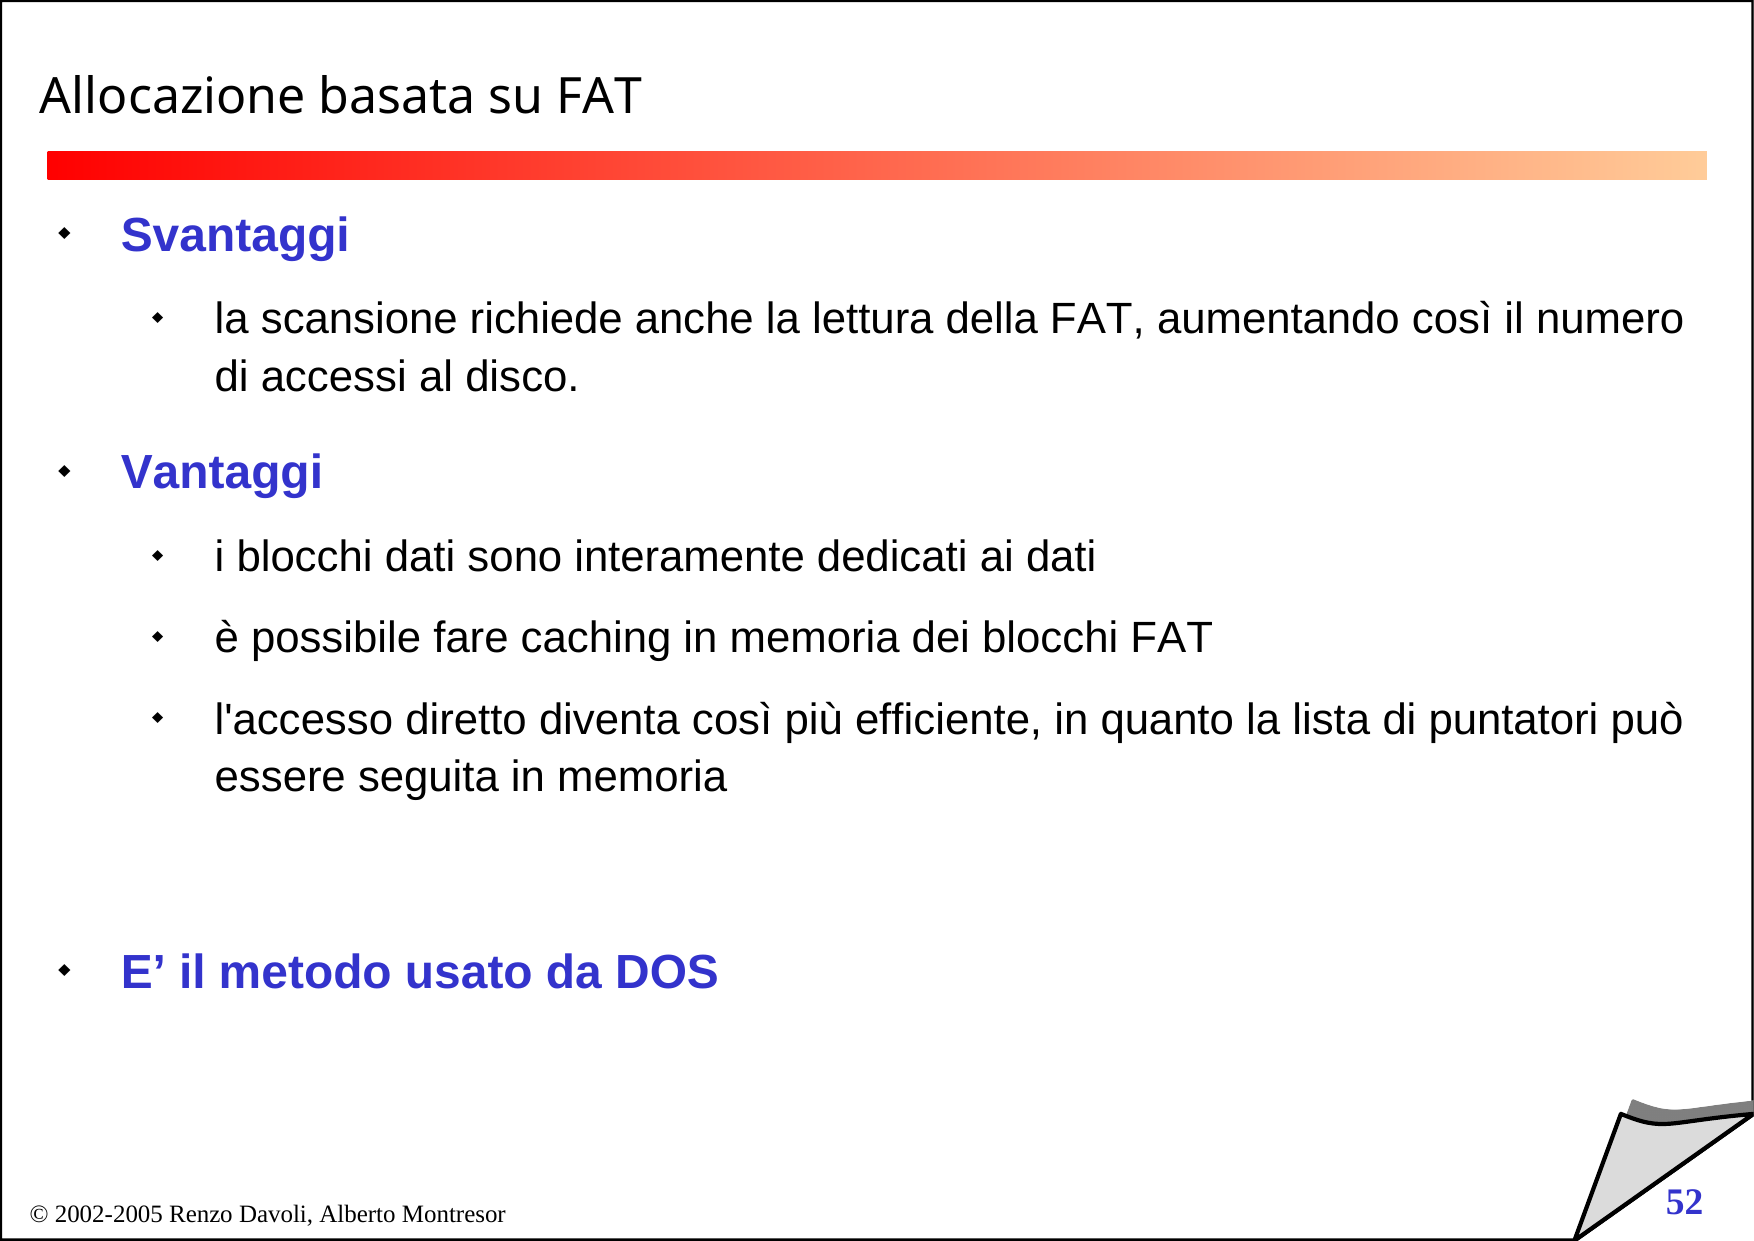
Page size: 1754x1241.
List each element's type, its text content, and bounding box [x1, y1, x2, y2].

title Allocazione basata su FAT [40, 49, 1713, 144]
text_box 9 [1469, 152, 1474, 179]
list Svantaggi la scansione richiede anche la lettura della FAT, aumentando così il numero di accessi al disco. Vantaggi i blocchi dati sono interamente dedicati ai dati è possibile fare caching in memoria dei blocchi FAT l'accesso diretto diventa così più efficiente, in quanto la lista di puntatori può essere seguita in memoria E’ il metodo usato da DOS [58, 206, 1695, 1079]
